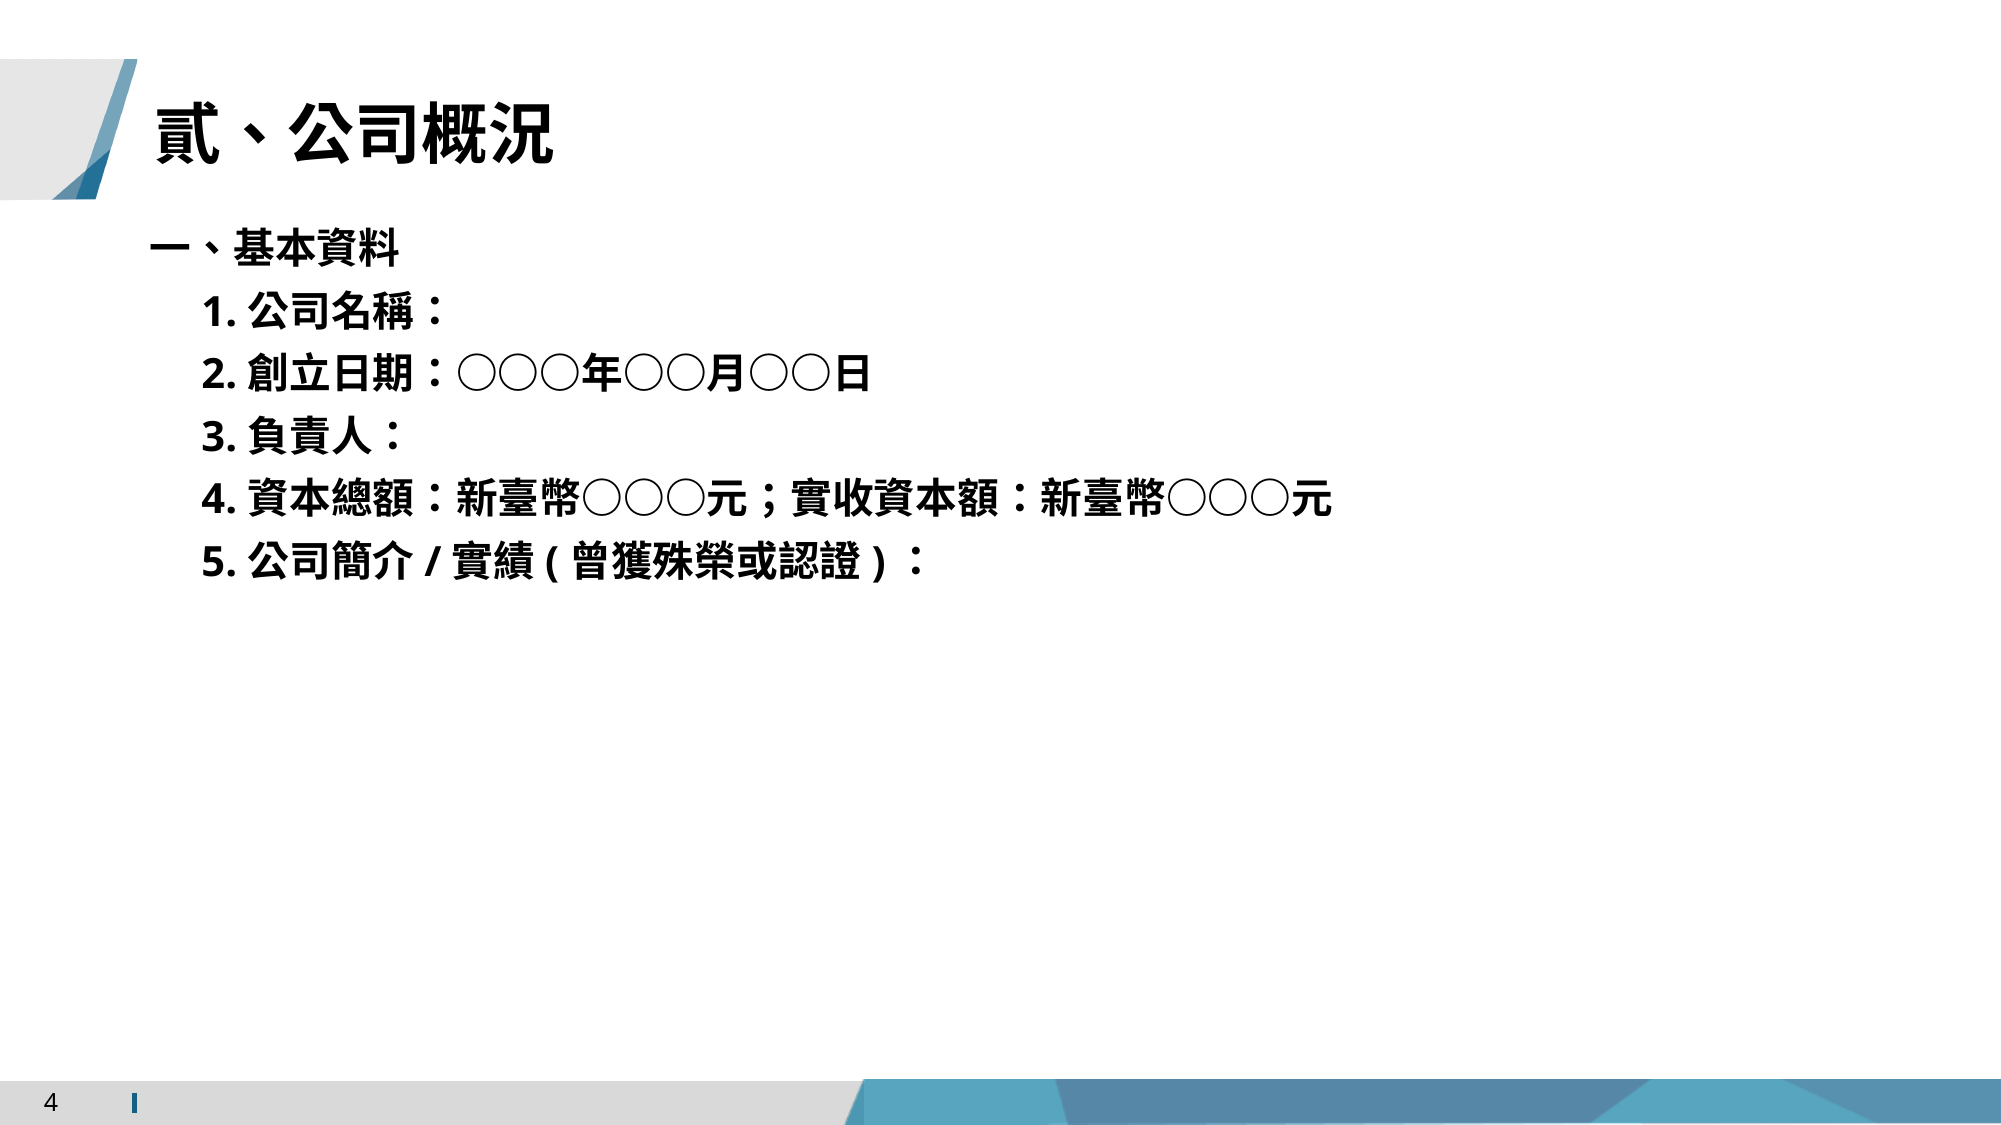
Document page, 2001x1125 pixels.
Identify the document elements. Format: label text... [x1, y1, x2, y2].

text_box 貳、公司概況 [139, 93, 1915, 171]
text_box 4 [28, 1073, 106, 1125]
text_box 一、基本資料 1.公司名稱： 2.創立日期：○○○年○○月○○日 3.負責人： 4.資本總額：新臺幣○○○元；實收資本額：新臺幣○○○元 5.公司簡介/實績(曾獲殊榮或認證)： [134, 214, 1866, 596]
